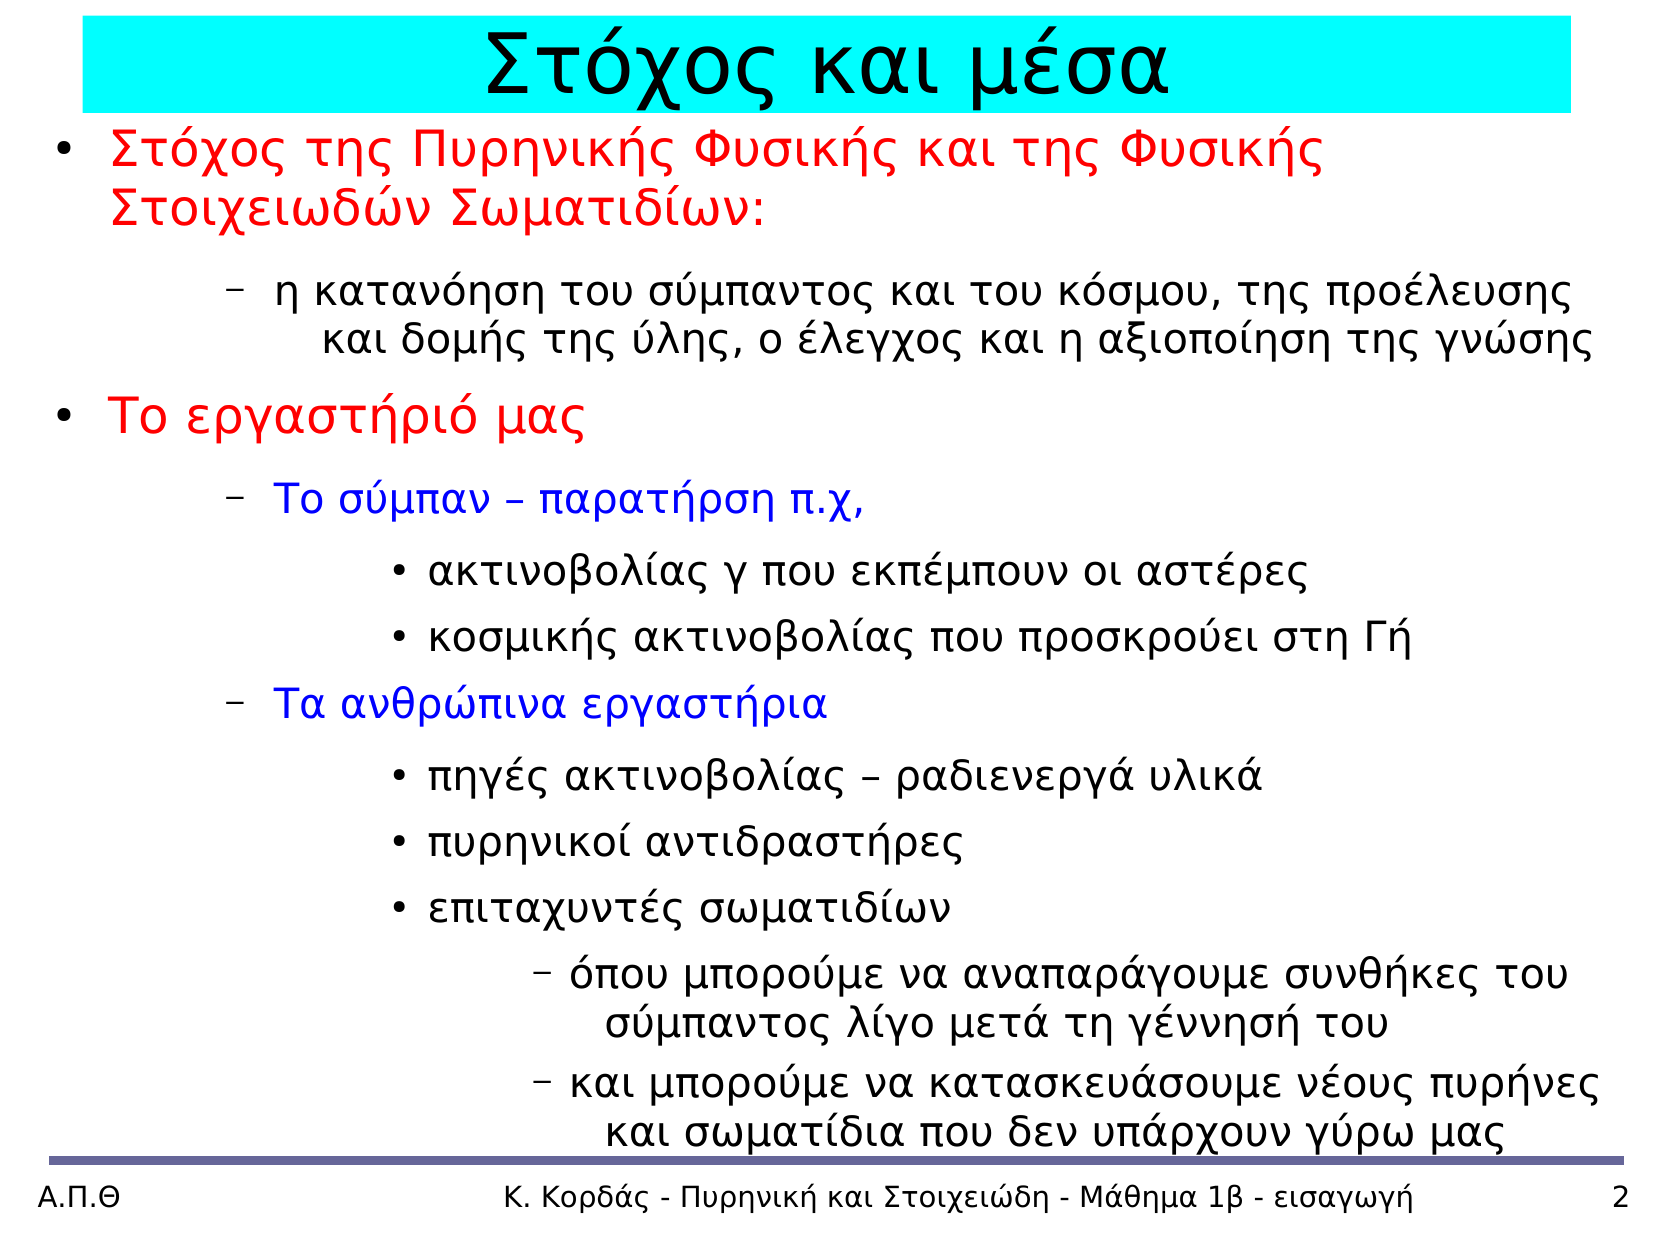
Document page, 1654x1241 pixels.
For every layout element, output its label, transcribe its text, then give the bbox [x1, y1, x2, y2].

title Στόχος και μέσα [82, 15, 1571, 113]
list Στόχος της Πυρηνικής Φυσικής και της Φυσικής Στοιχειωδών Σωματιδίων: η κατανόηση του σύμπαντος και του κόσμου, της προέλευσης και δομής της ύλης, ο έλεγχος και η αξιοποίηση της γνώσης Το εργαστήριό μας Το σύμπαν – παρατήρση π.χ, ακτινοβολίας γ που εκπέμπουν οι αστέρες κοσμικής ακτινοβολίας που προσκρούει στη Γή Τα ανθρώπινα εργαστήρια πηγές ακτινοβολίας – ραδιενεργά υλικά πυρηνικοί αντιδραστήρες επιταχυντές σωματιδίων όπου μπορούμε να αναπαράγουμε συνθήκες του σύμπαντος λίγο μετά τη γέννησή του και μπορούμε να κατασκευάσουμε νέους πυρήνες και σωματίδια που δεν υπάρχουν γύρω μας [37, 120, 1642, 1164]
